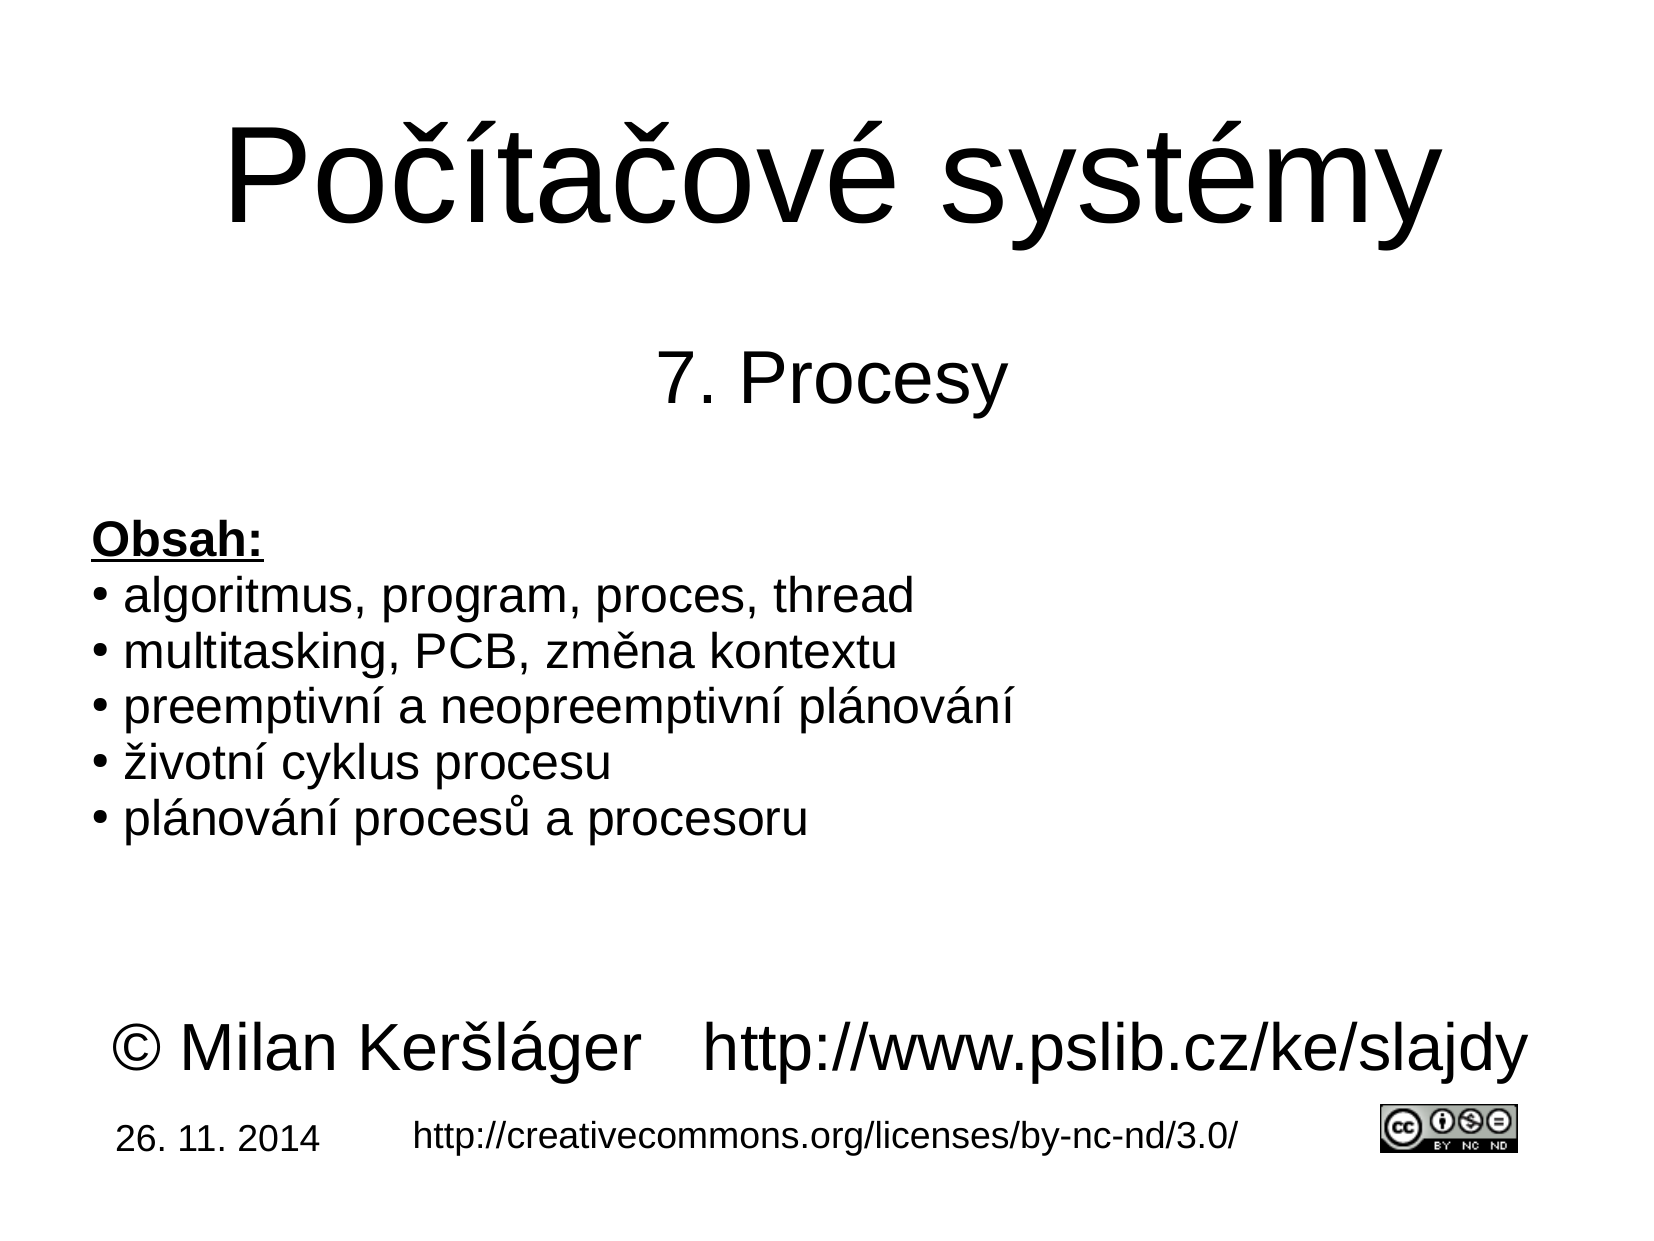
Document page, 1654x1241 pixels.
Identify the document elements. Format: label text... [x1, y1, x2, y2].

list © Milan Keršláger http://www.pslib.cz/ke/slajdy [76, 1009, 1565, 1087]
text_box Obsah: algoritmus, program, proces, thread multitasking, PCB, změna kontextu preemptivní a neopreemptivní plánování životní cyklus procesu plánování procesů a procesoru [76, 503, 1583, 855]
title Počítačové systémy 7. Procesy [88, 56, 1577, 461]
text_box 26. 11. 2014 [100, 1110, 355, 1168]
text_box http://creativecommons.org/licenses/by-nc-nd/3.0/ [339, 1107, 1313, 1165]
picture [1380, 1104, 1518, 1153]
